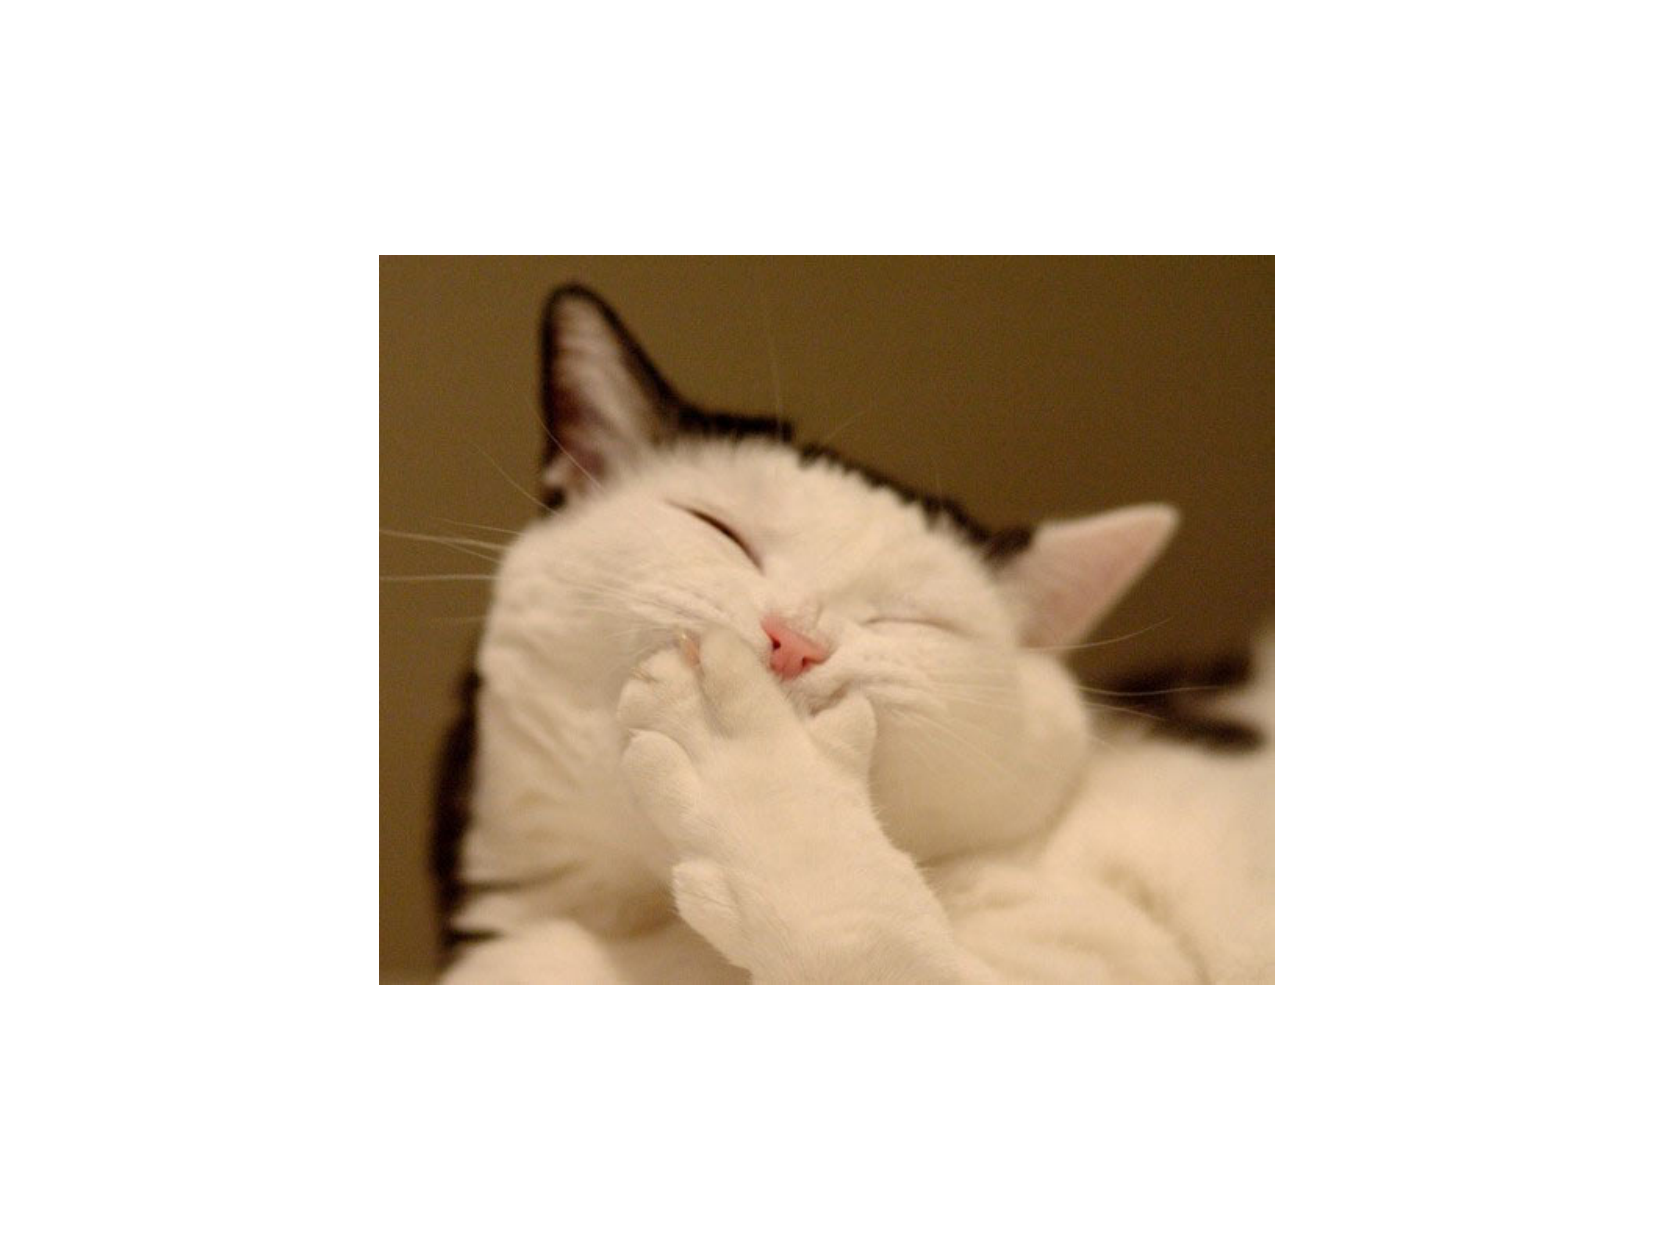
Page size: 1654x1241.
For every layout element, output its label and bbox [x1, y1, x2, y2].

picture [379, 255, 1275, 985]
